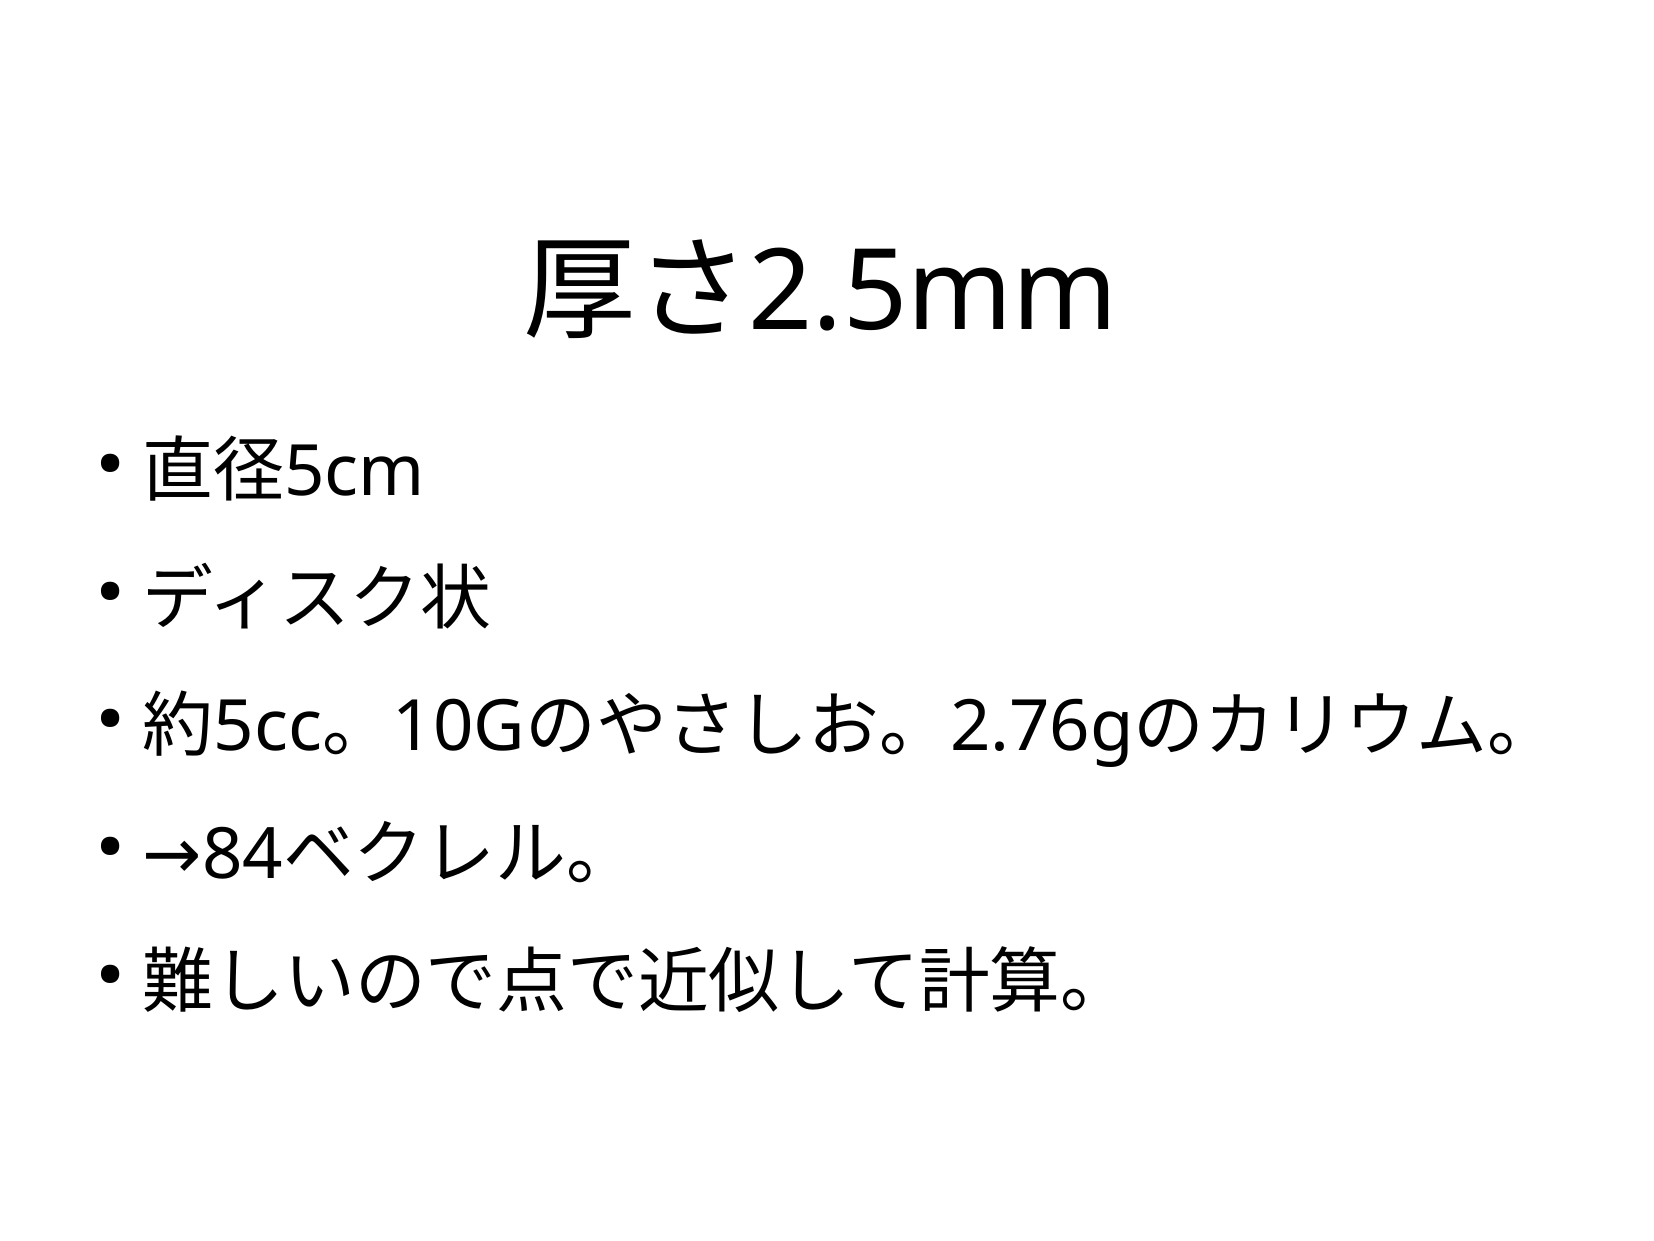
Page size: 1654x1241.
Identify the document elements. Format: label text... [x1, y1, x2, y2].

title 厚さ2.5mm [76, 176, 1565, 384]
list 直径5cm ディスク状 約5cc。10Gのやさしお。2.76gのカリウム。 →84ベクレル。 難しいので点で近似して計算。 [82, 413, 1571, 1109]
